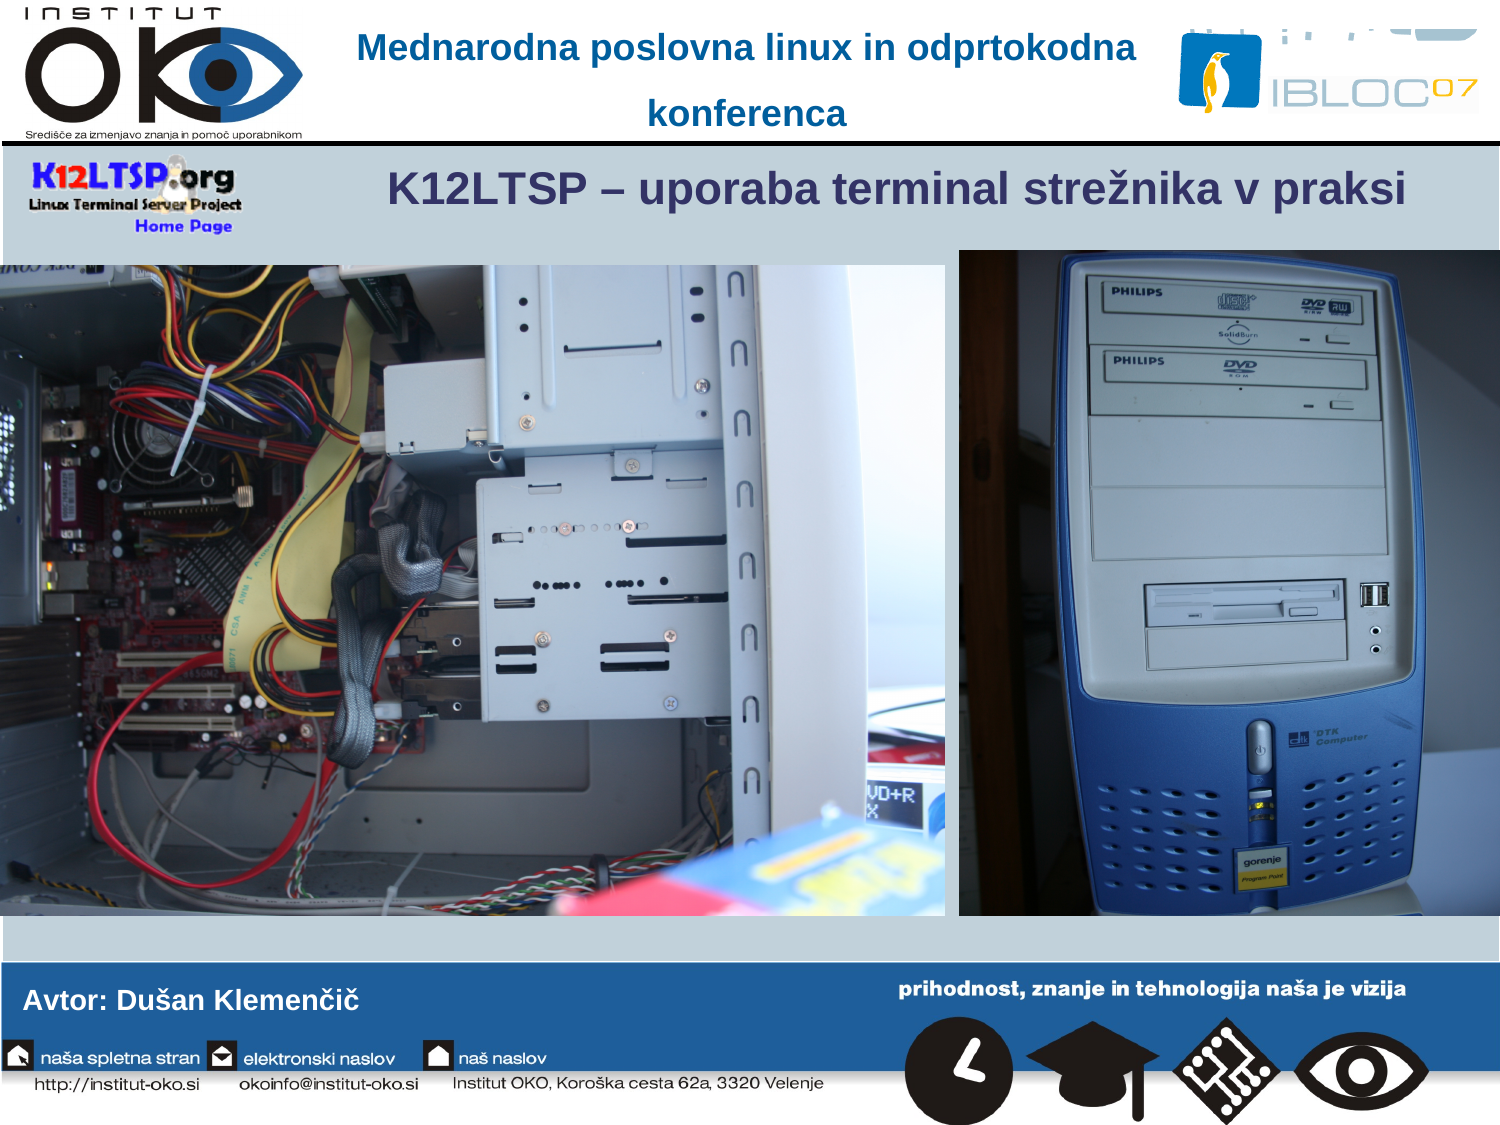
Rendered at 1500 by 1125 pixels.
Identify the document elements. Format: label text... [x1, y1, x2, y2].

text_box Avtor: Dušan Klemenčič [7, 976, 433, 1025]
picture [1177, 29, 1479, 119]
chart [1, 142, 1500, 962]
title K12LTSP – uporaba terminal strežnika v praksi [348, 130, 1447, 249]
picture [17, 153, 251, 240]
picture [25, 7, 303, 140]
picture [959, 250, 1500, 916]
picture [0, 265, 945, 916]
picture [1, 962, 1500, 1125]
text_box Mednarodna poslovna linux in odprtokodna konferenca [326, 19, 1178, 141]
